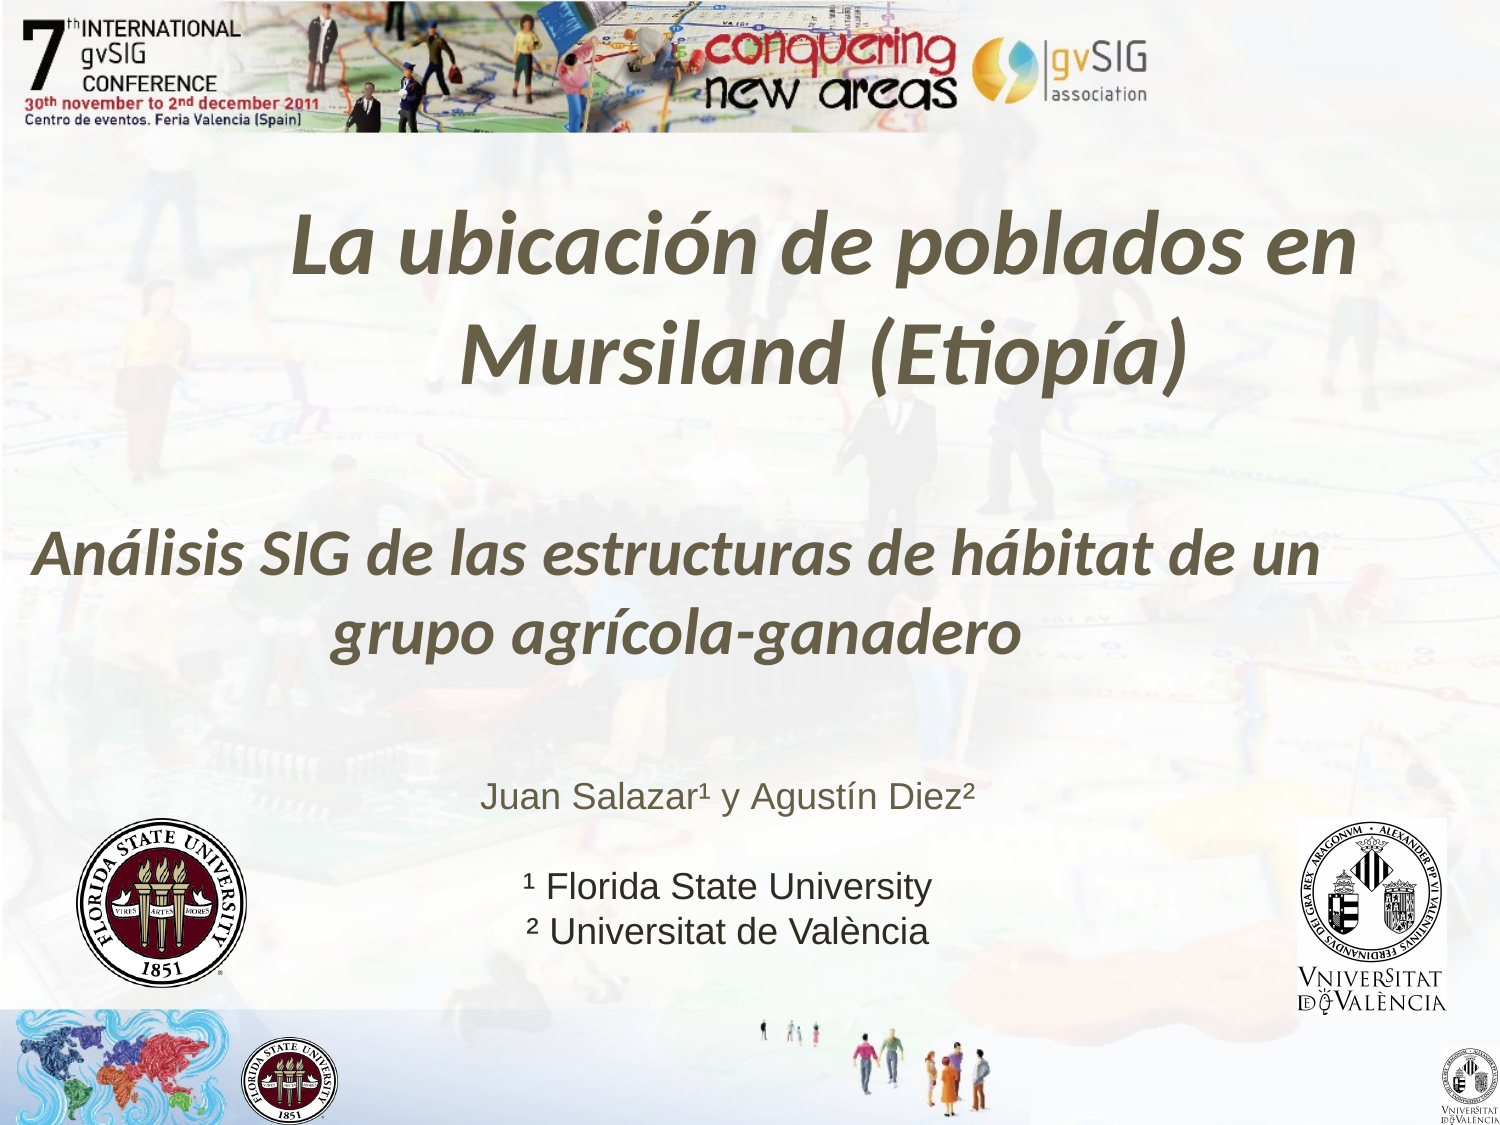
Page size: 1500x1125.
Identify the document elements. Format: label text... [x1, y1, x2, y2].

title La ubicación de poblados en Mursiland (Etiopía) [150, 175, 1500, 411]
picture [0, 0, 1500, 1125]
text_box Análisis SIG de las estructuras de hábitat de un grupo agrícola-ganadero [17, 420, 1489, 757]
text_box Juan Salazar¹ y Agustín Diez² ¹ Florida State University ² Universitat de València [213, 764, 1242, 960]
